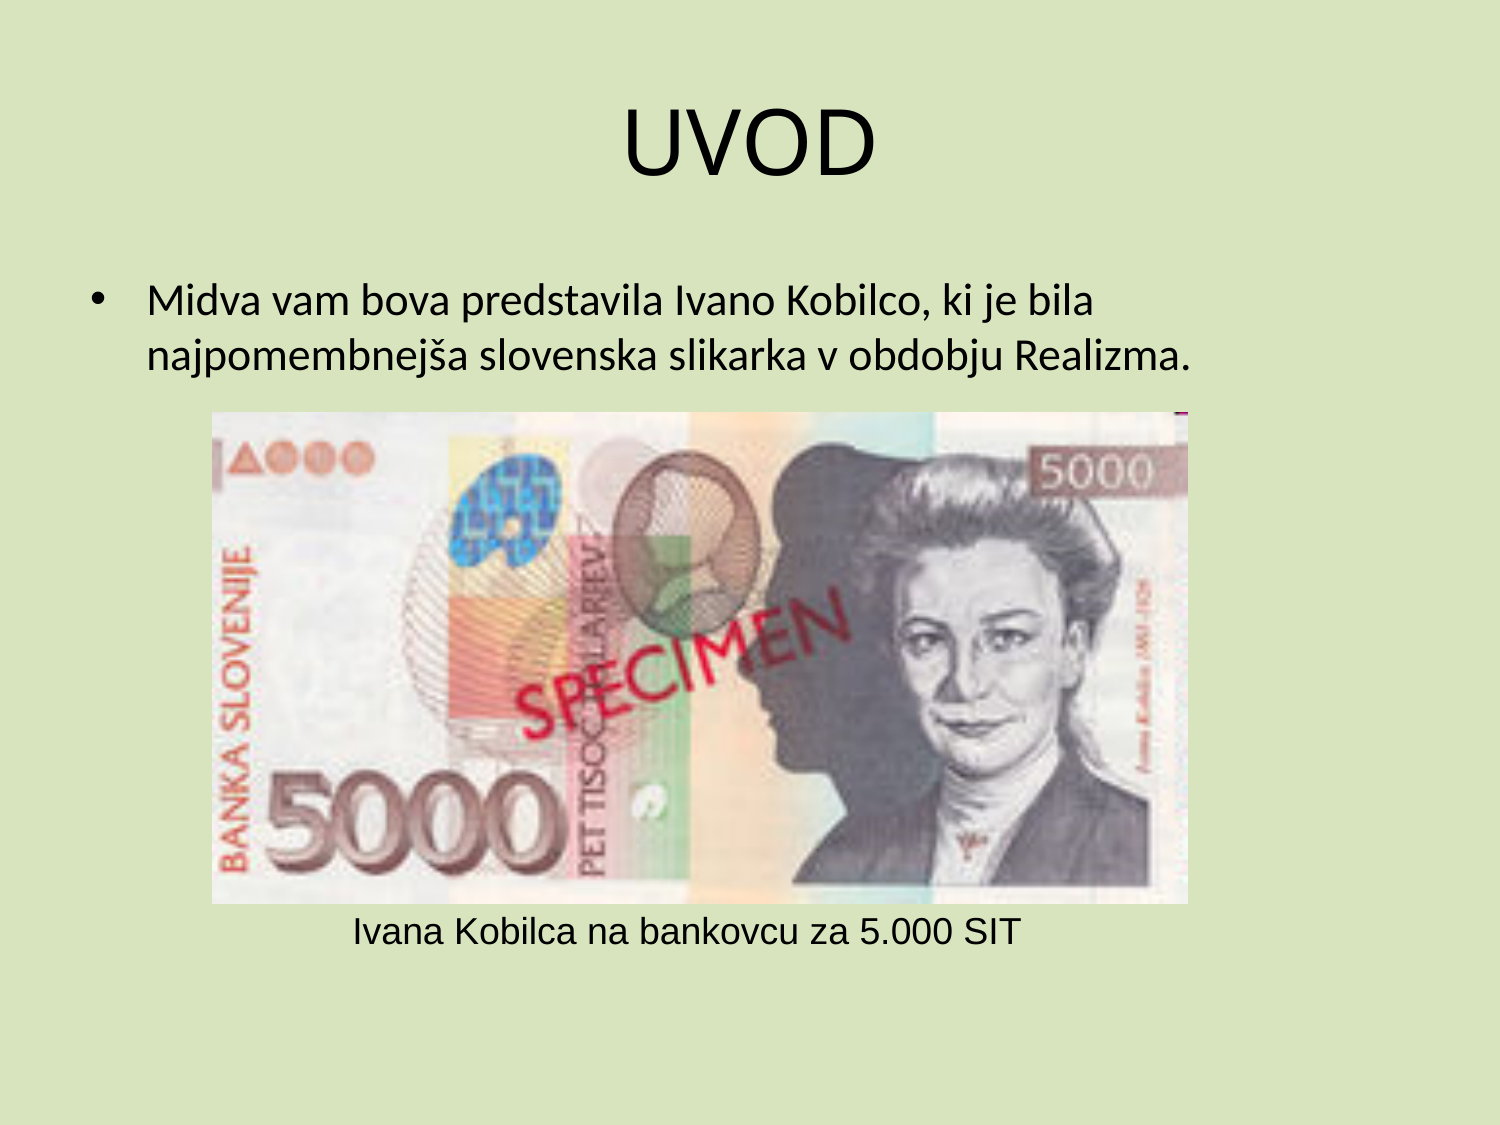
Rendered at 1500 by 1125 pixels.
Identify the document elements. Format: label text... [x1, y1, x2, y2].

picture [212, 412, 1188, 904]
list Midva vam bova predstavila Ivano Kobilco, ki je bila najpomembnejša slovenska slikarka v obdobju Realizma. [75, 262, 1425, 1005]
text_box Ivana Kobilca na bankovcu za 5.000 SIT [337, 899, 1138, 960]
title UVOD [75, 45, 1425, 233]
